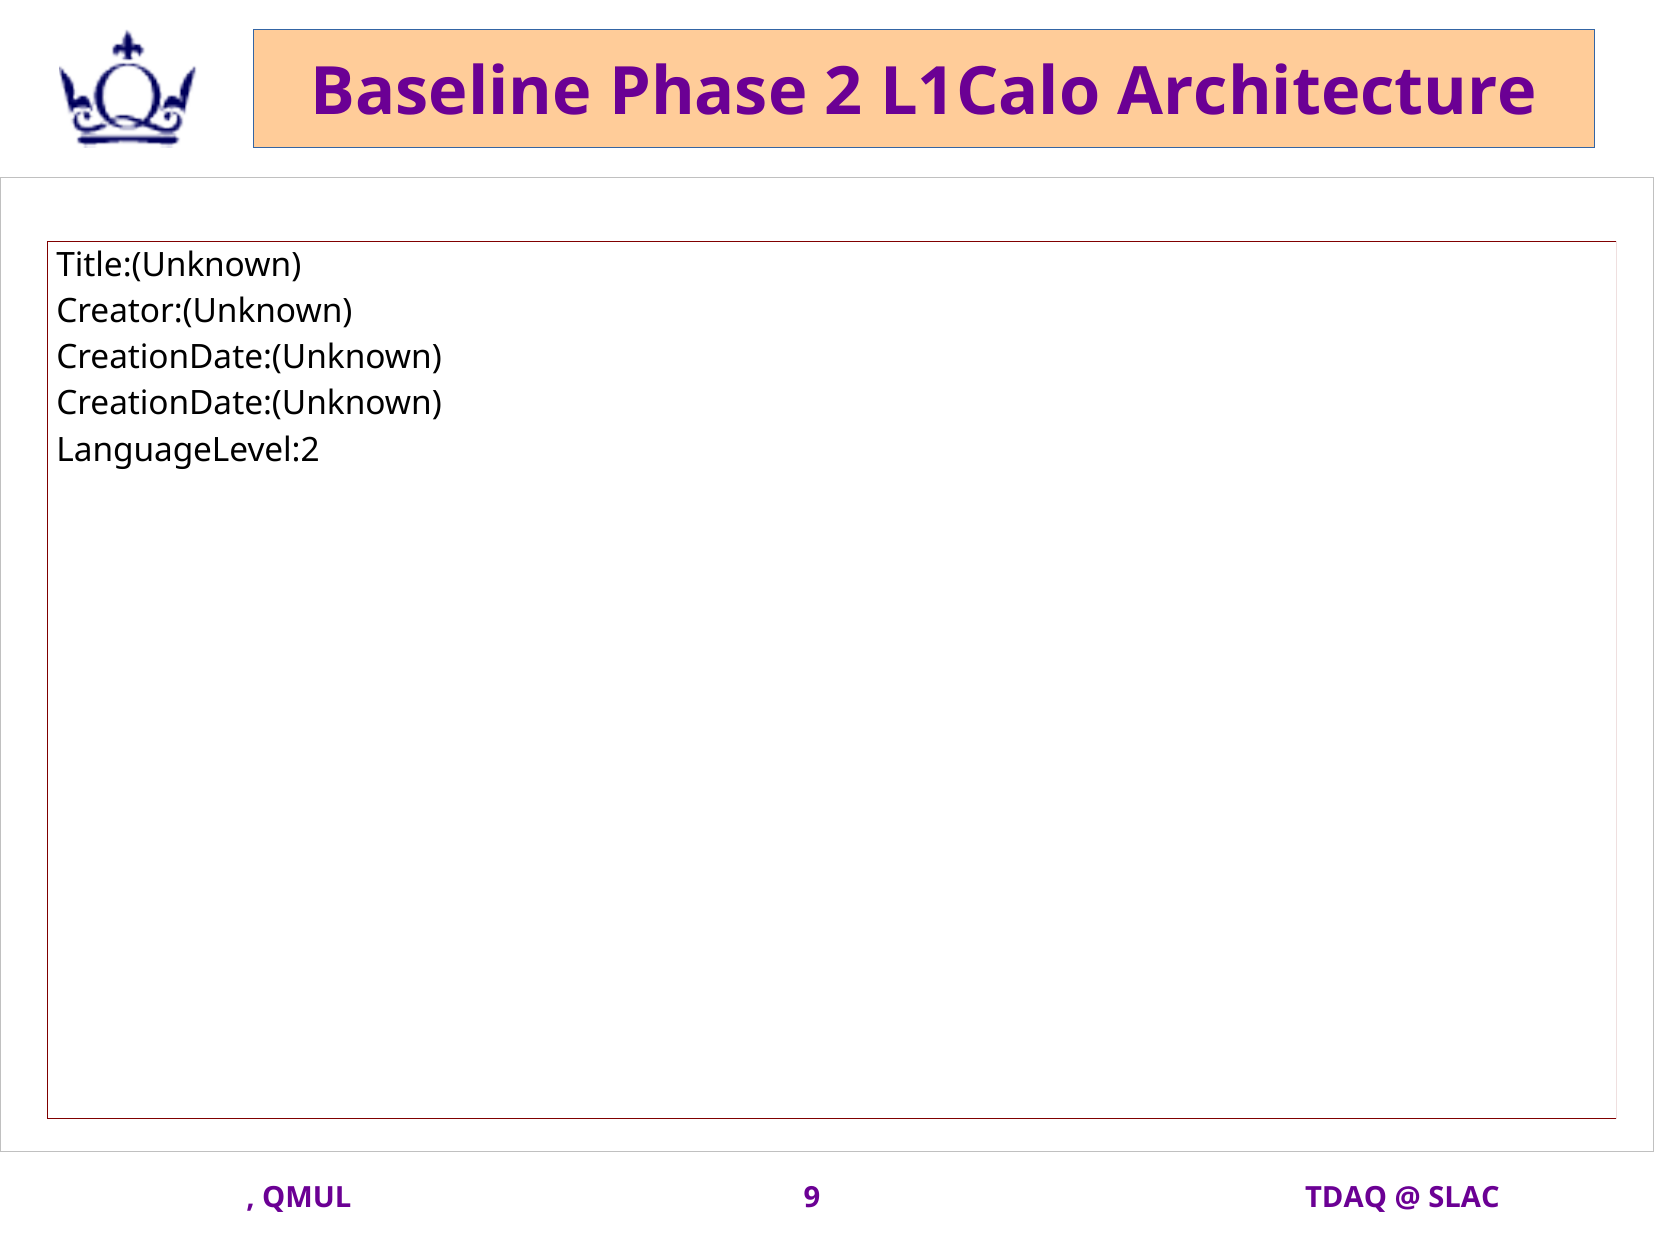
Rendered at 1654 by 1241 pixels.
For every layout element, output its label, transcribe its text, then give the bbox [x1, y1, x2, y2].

picture [59, 29, 200, 148]
title Baseline Phase 2 L1Calo Architecture [253, 29, 1595, 148]
picture [45, 239, 1617, 1119]
